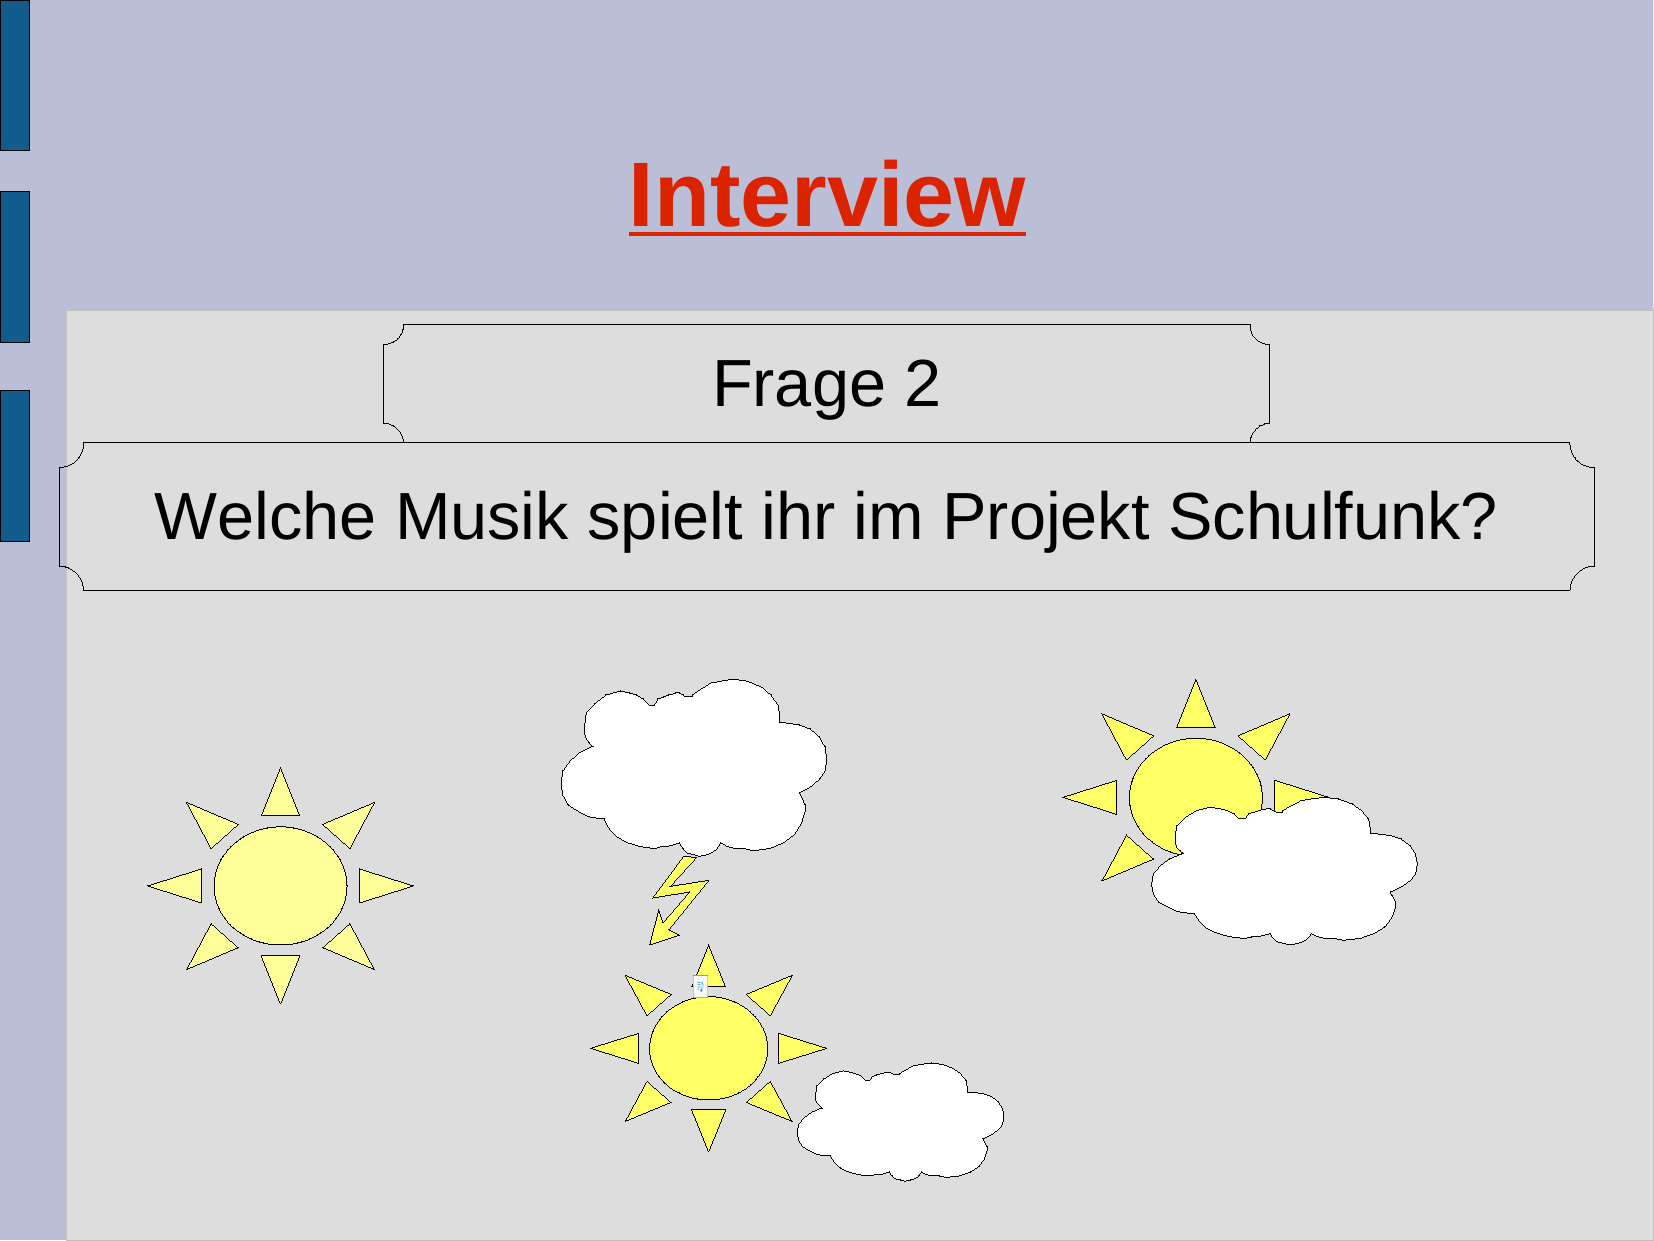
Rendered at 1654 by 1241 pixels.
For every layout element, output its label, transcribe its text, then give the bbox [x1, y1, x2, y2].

text_box [261, 955, 300, 1004]
text_box [746, 975, 793, 1016]
text_box [261, 767, 300, 816]
text_box [214, 826, 348, 945]
text_box [1101, 834, 1154, 881]
text_box [186, 923, 239, 970]
text_box [1176, 679, 1216, 728]
title Interview [121, 91, 1534, 299]
text_box [778, 1033, 827, 1064]
text_box [649, 856, 709, 945]
text_box [561, 679, 827, 857]
text_box [691, 1109, 726, 1152]
text_box [359, 868, 414, 903]
text_box Frage 2 [383, 324, 1270, 442]
text_box [590, 1033, 639, 1064]
text_box [797, 1062, 1004, 1182]
text_box [147, 868, 202, 903]
text_box [322, 923, 375, 970]
text_box [322, 802, 375, 849]
text_box [625, 1081, 672, 1122]
text_box [1129, 738, 1418, 945]
text_box [186, 802, 239, 849]
text_box [649, 944, 768, 1100]
text_box Welche Musik spielt ihr im Projekt Schulfunk? [59, 442, 1595, 591]
text_box [1062, 780, 1117, 815]
text_box [625, 975, 672, 1016]
text_box [746, 1081, 793, 1122]
text_box [1101, 713, 1154, 760]
text_box [1238, 713, 1290, 760]
